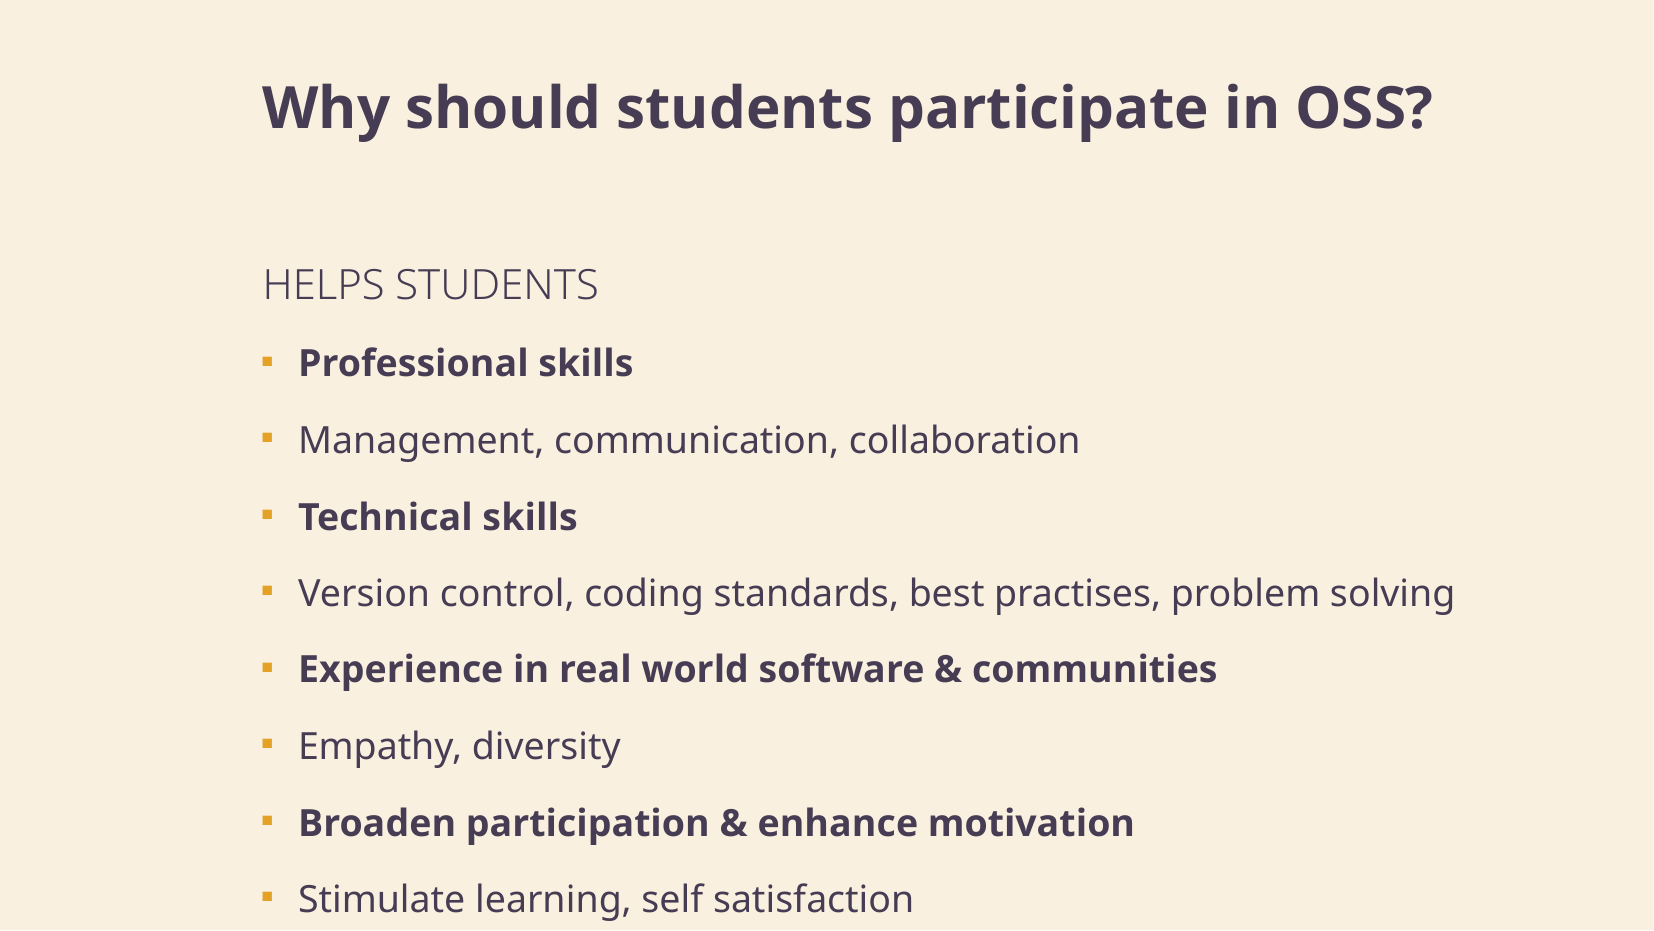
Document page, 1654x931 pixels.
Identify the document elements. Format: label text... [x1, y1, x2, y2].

text_box HELPS STUDENTS Professional skills Management, communication, collaboration Technical skills Version control, coding standards, best practises, problem solving Experience in real world software & communities Empathy, diversity Broaden participation & enhance motivation Stimulate learning, self satisfaction [248, 218, 1571, 916]
text_box Why should students participate in OSS? [248, 59, 1560, 200]
